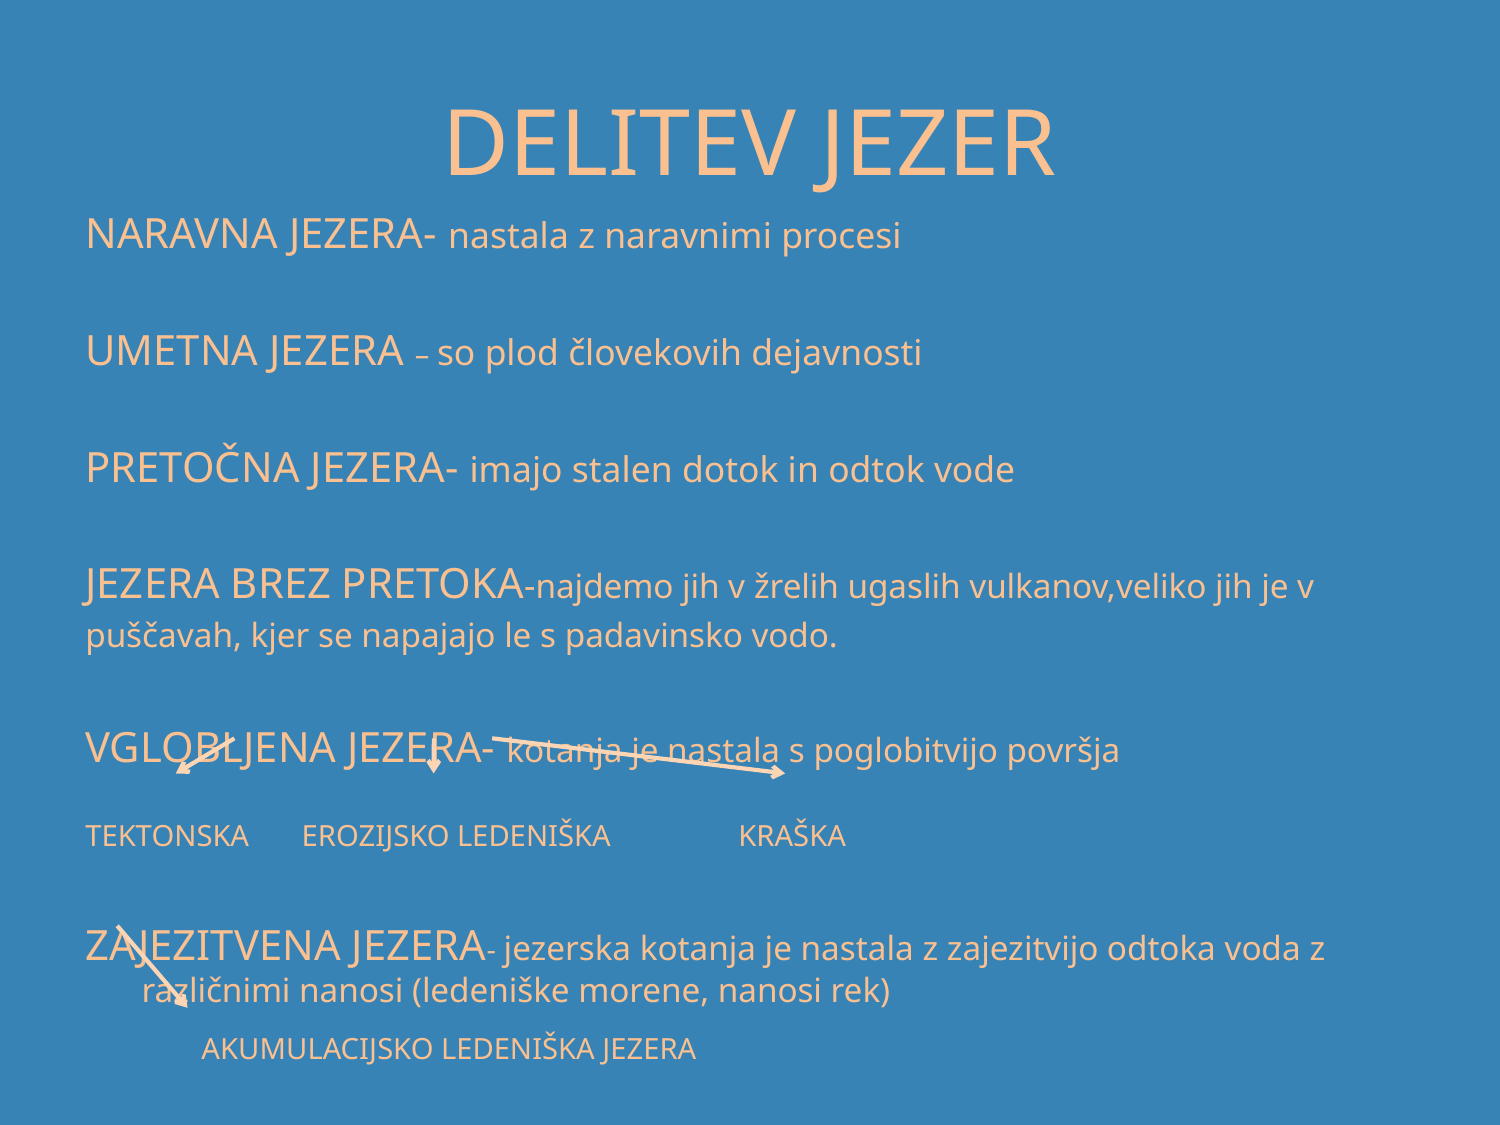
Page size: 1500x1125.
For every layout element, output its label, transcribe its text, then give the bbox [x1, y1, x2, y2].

title DELITEV JEZER [75, 45, 1425, 233]
list NARAVNA JEZERA- nastala z naravnimi procesi UMETNA JEZERA – so plod človekovih dejavnosti PRETOČNA JEZERA- imajo stalen dotok in odtok vode JEZERA BREZ PRETOKA-najdemo jih v žrelih ugaslih vulkanov,veliko jih je v puščavah, kjer se napajajo le s padavinsko vodo. VGLOBLJENA JEZERA- kotanja je nastala s poglobitvijo površja TEKTONSKA EROZIJSKO LEDENIŠKA KRAŠKA ZAJEZITVENA JEZERA- jezerska kotanja je nastala z zajezitvijo odtoka voda z različnimi nanosi (ledeniške morene, nanosi rek) AKUMULACIJSKO LEDENIŠKA JEZERA [70, 199, 1421, 1090]
